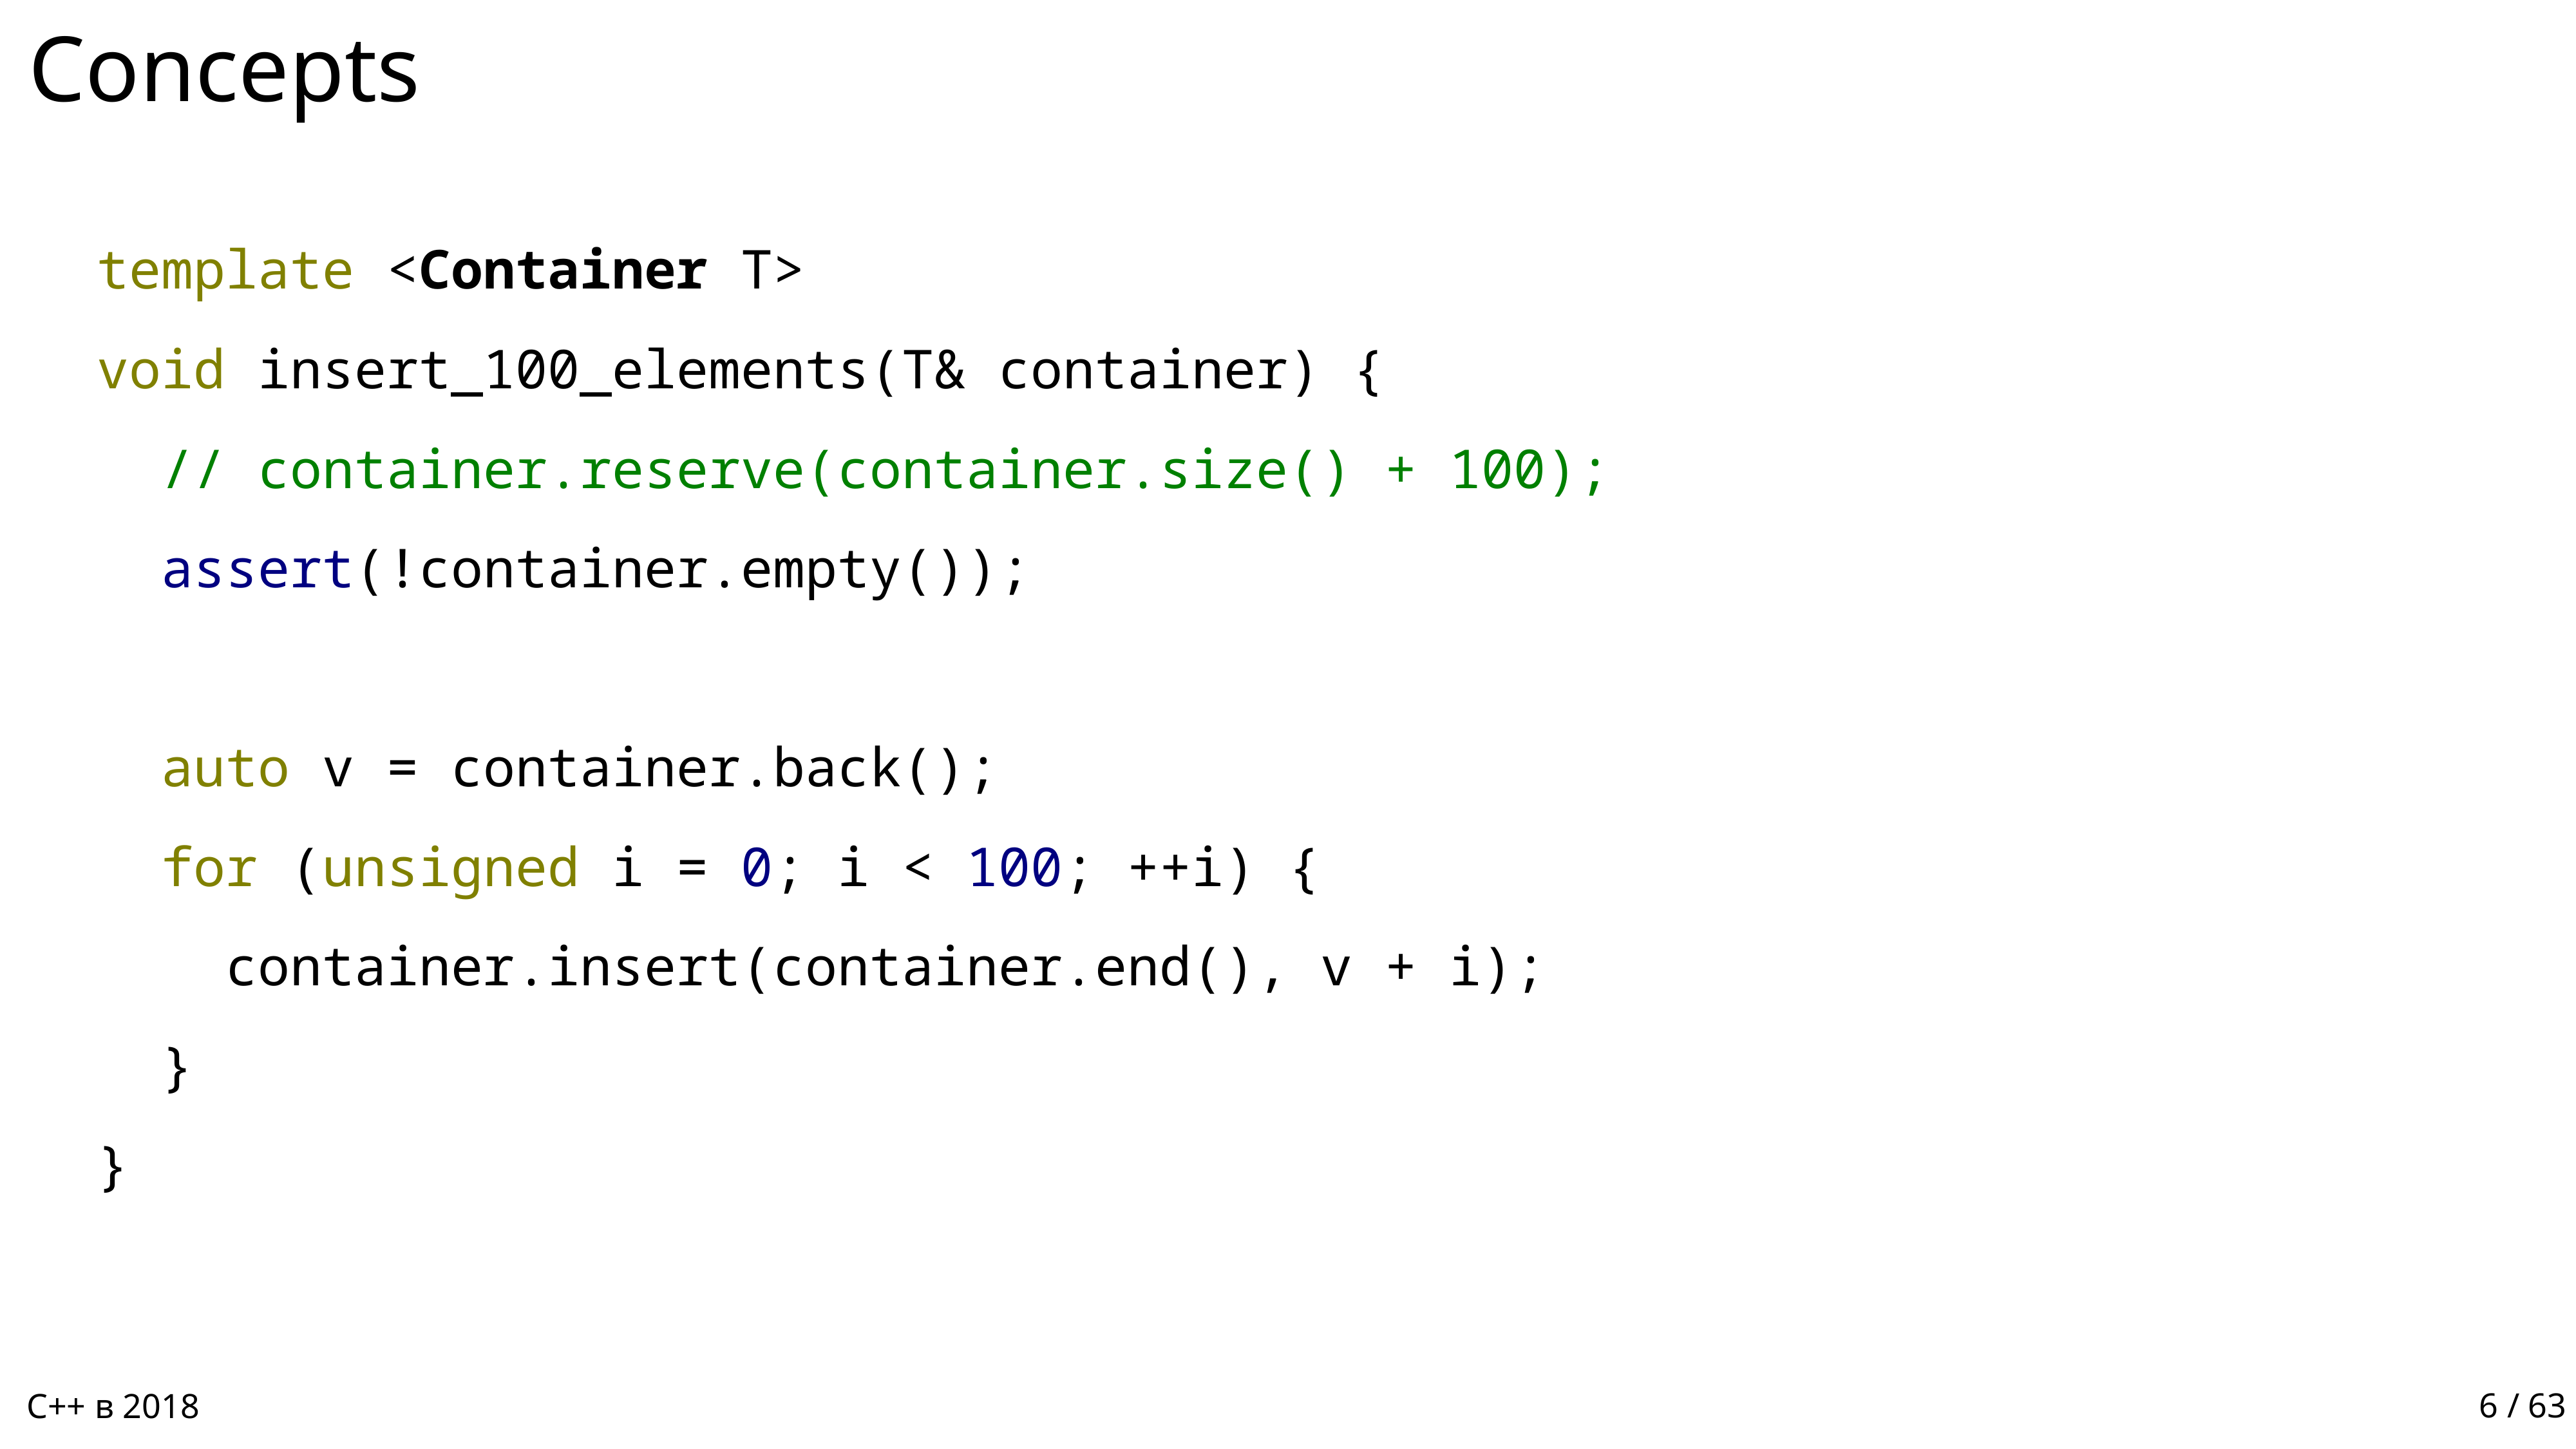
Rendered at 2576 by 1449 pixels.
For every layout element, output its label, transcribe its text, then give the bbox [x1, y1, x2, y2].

list template <Container T> void insert_100_elements(T& container) { // container.reserve(container.size() + 100); assert(!container.empty()); auto v = container.back(); for (unsigned i = 0; i < 100; ++i) { container.insert(container.end(), v + i); } } [87, 214, 2551, 1382]
list <number> / 63 [1479, 1376, 2576, 1431]
title Concepts [19, 19, 2551, 155]
list C++ в 2018 [17, 1376, 1114, 1431]
